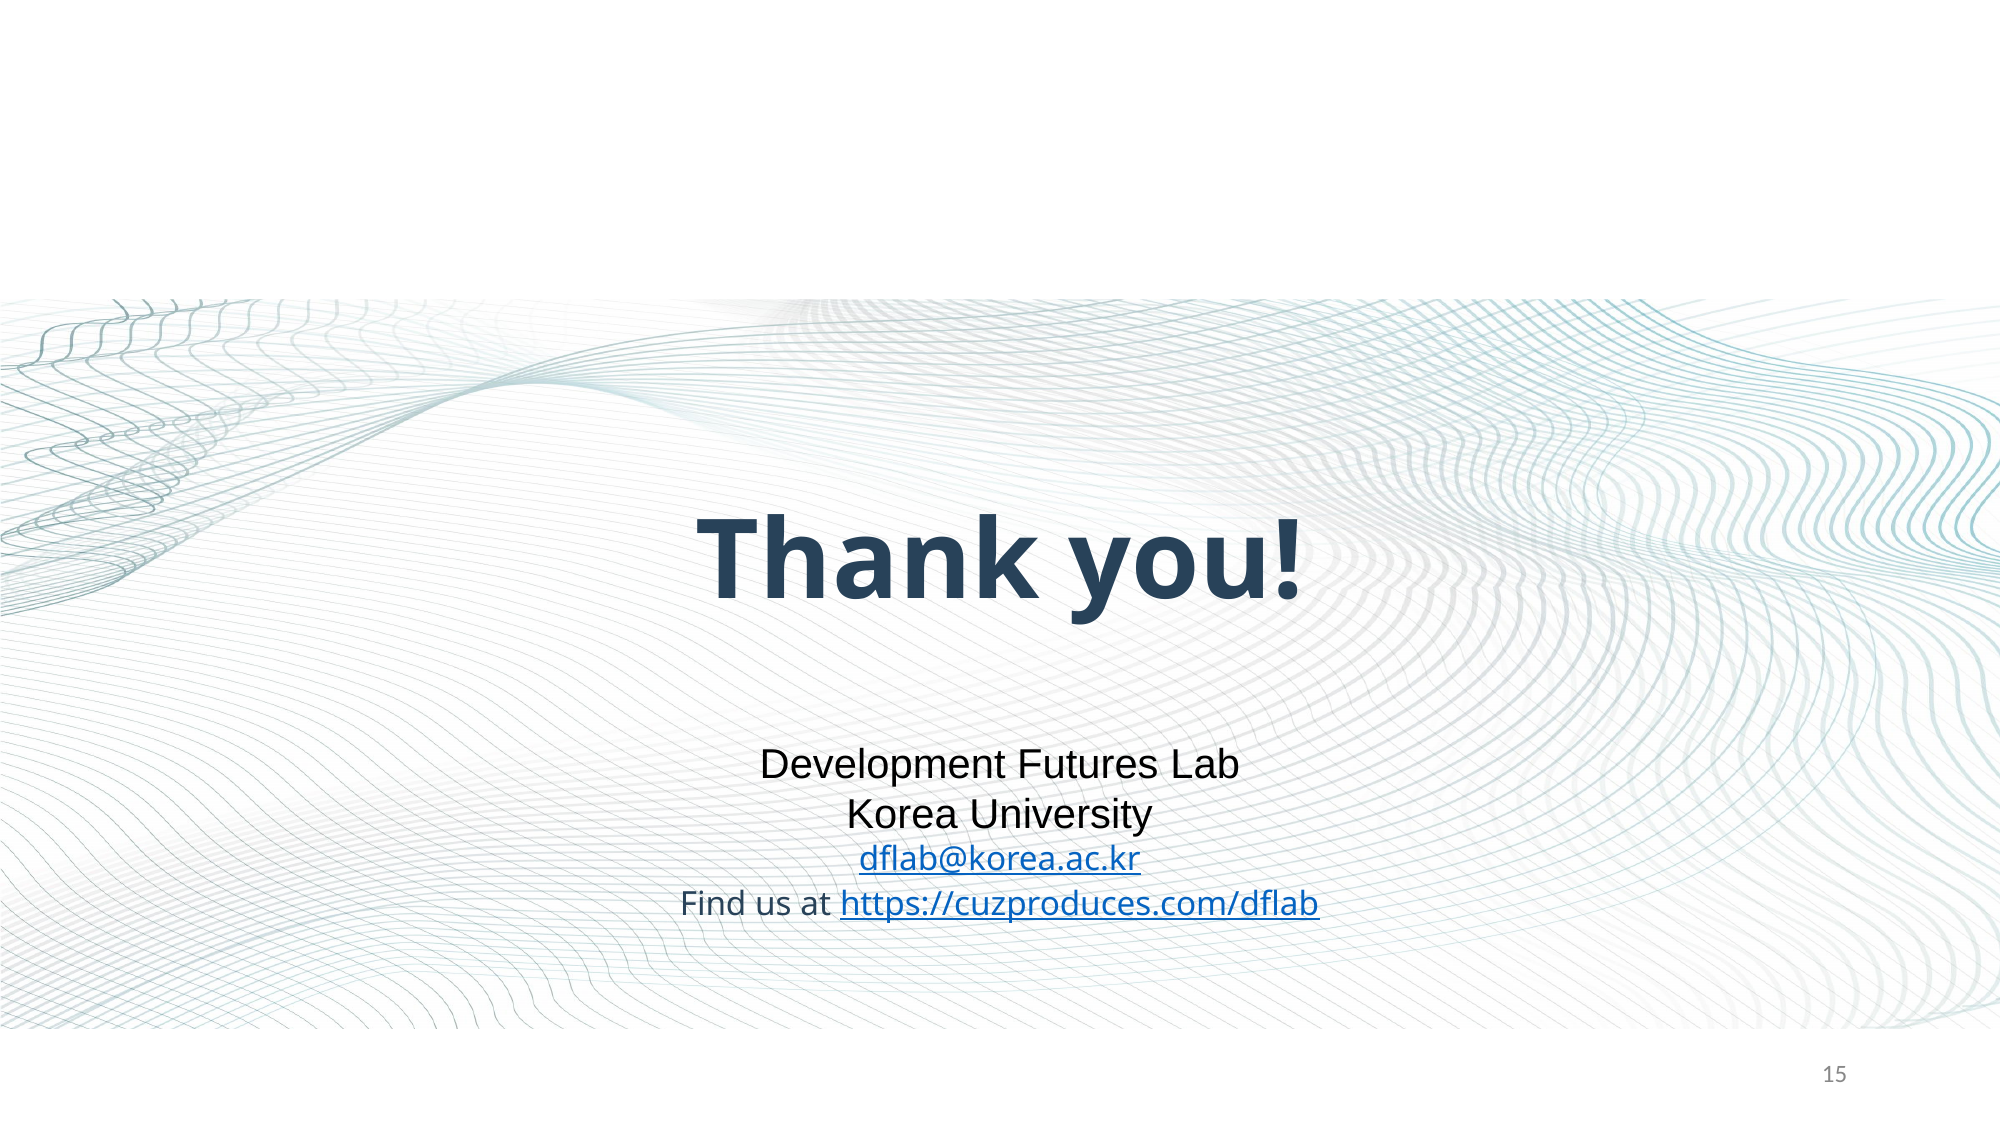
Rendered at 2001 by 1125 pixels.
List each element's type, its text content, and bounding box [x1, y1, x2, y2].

title Thank you! [137, 453, 1863, 672]
picture [0, 299, 2000, 1029]
slide_number <number> [1412, 1042, 1863, 1103]
text_box Development Futures Lab Korea University dflab@korea.ac.kr Find us at https://cuzproduces.com/dflab [497, 729, 1503, 935]
